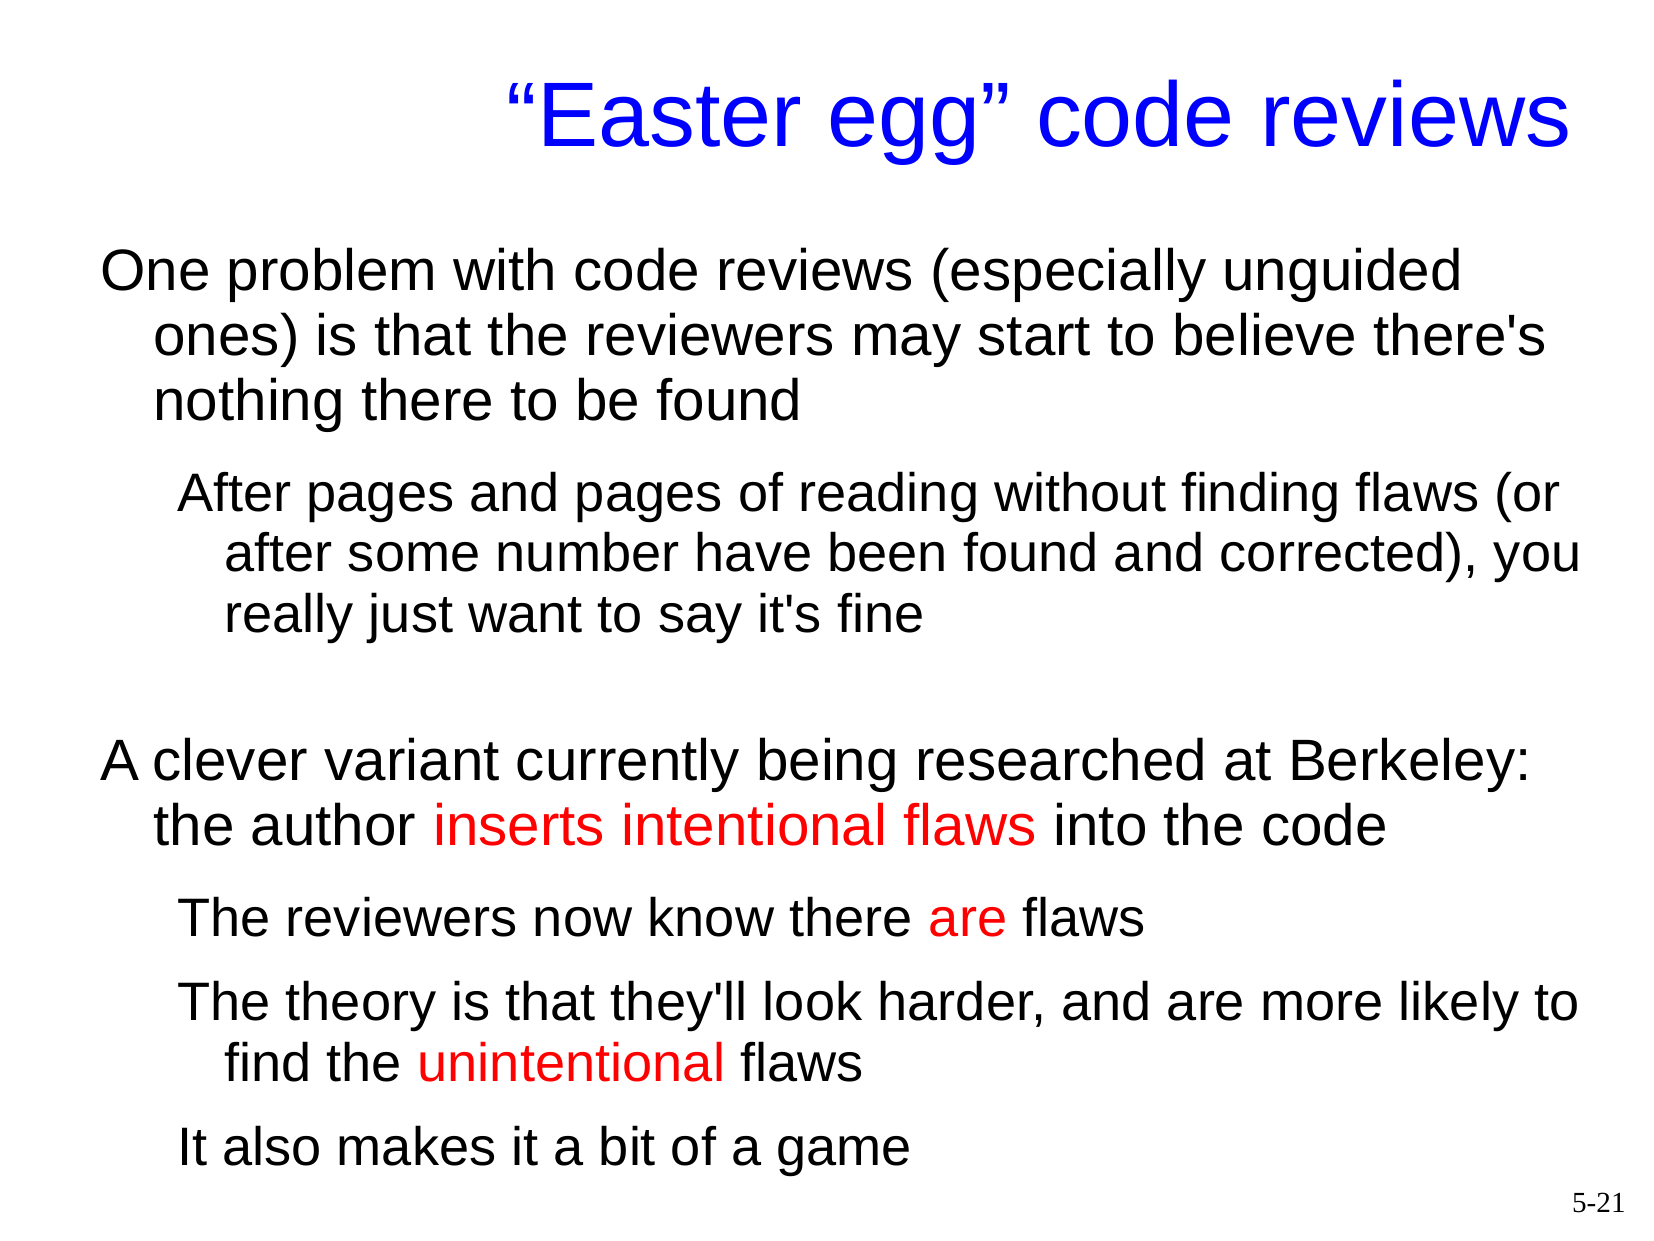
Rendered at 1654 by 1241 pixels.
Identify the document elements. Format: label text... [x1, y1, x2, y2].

list One problem with code reviews (especially unguided ones) is that the reviewers may start to believe there's nothing there to be found After pages and pages of reading without finding flaws (or after some number have been found and corrected), you really just want to say it's fine A clever variant currently being researched at Berkeley: the author inserts intentional flaws into the code The reviewers now know there are flaws The theory is that they'll look harder, and are more likely to find the unintentional flaws It also makes it a bit of a game [82, 237, 1624, 1178]
title “Easter egg” code reviews [84, 18, 1573, 211]
